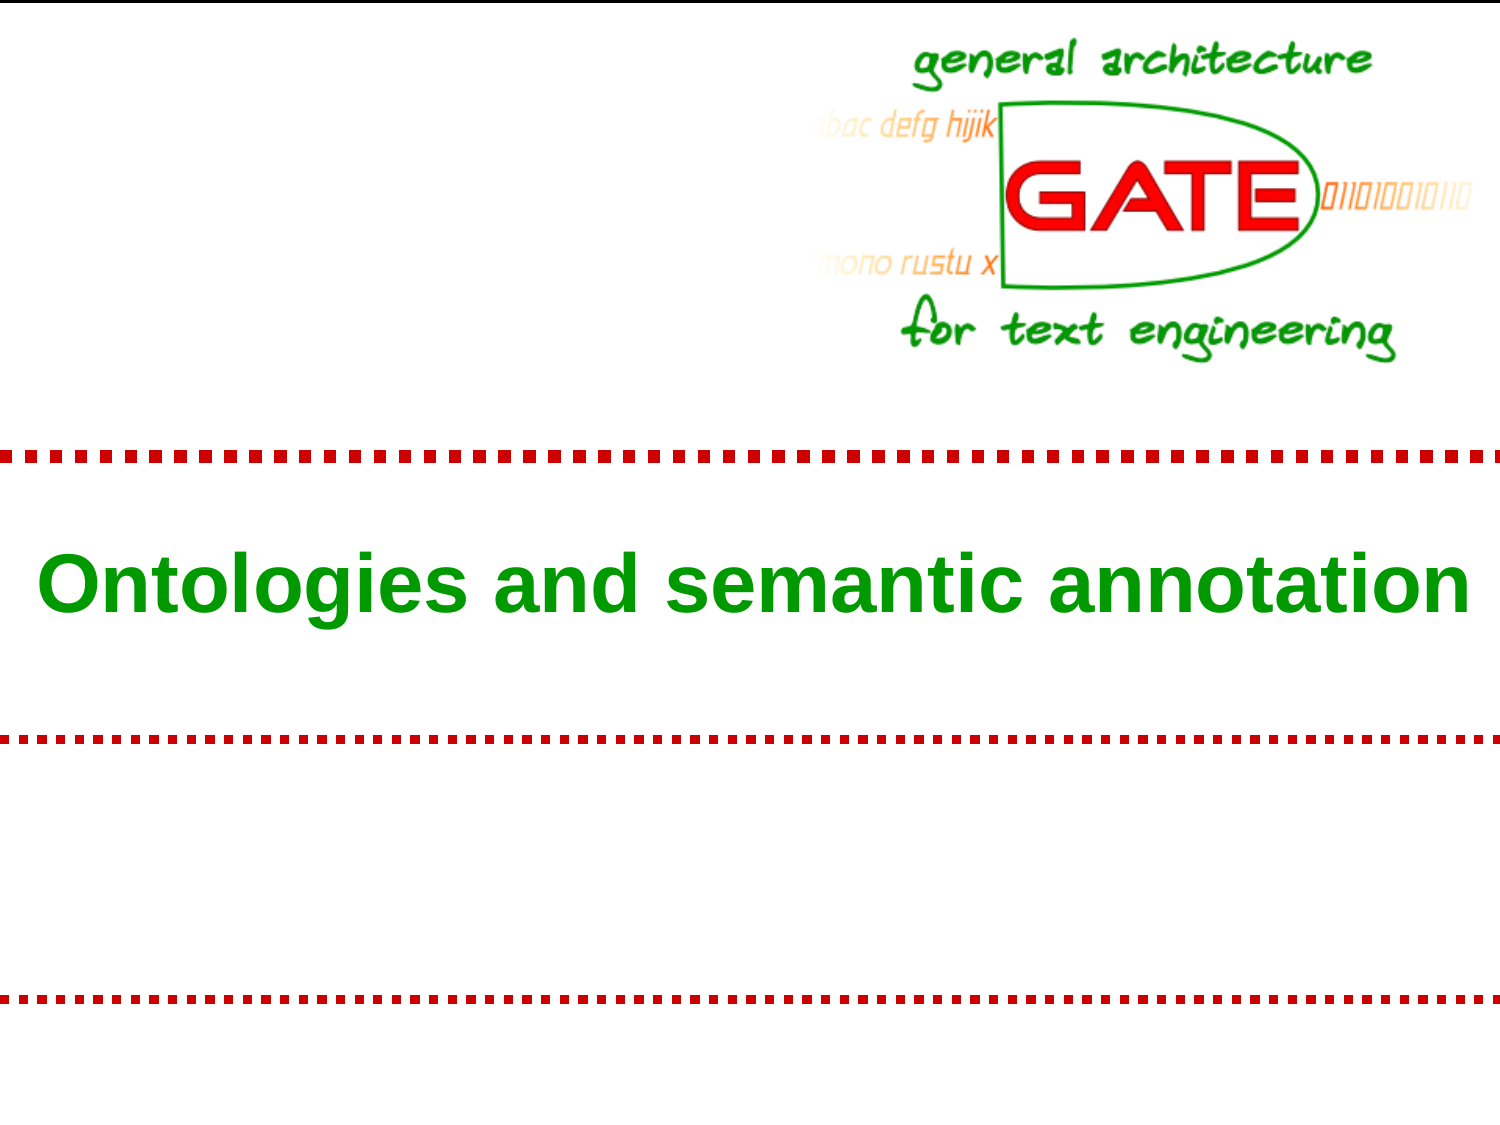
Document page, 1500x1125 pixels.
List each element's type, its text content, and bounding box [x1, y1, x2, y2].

title Ontologies and semantic annotation [9, 487, 1500, 696]
picture [809, 3, 1475, 411]
